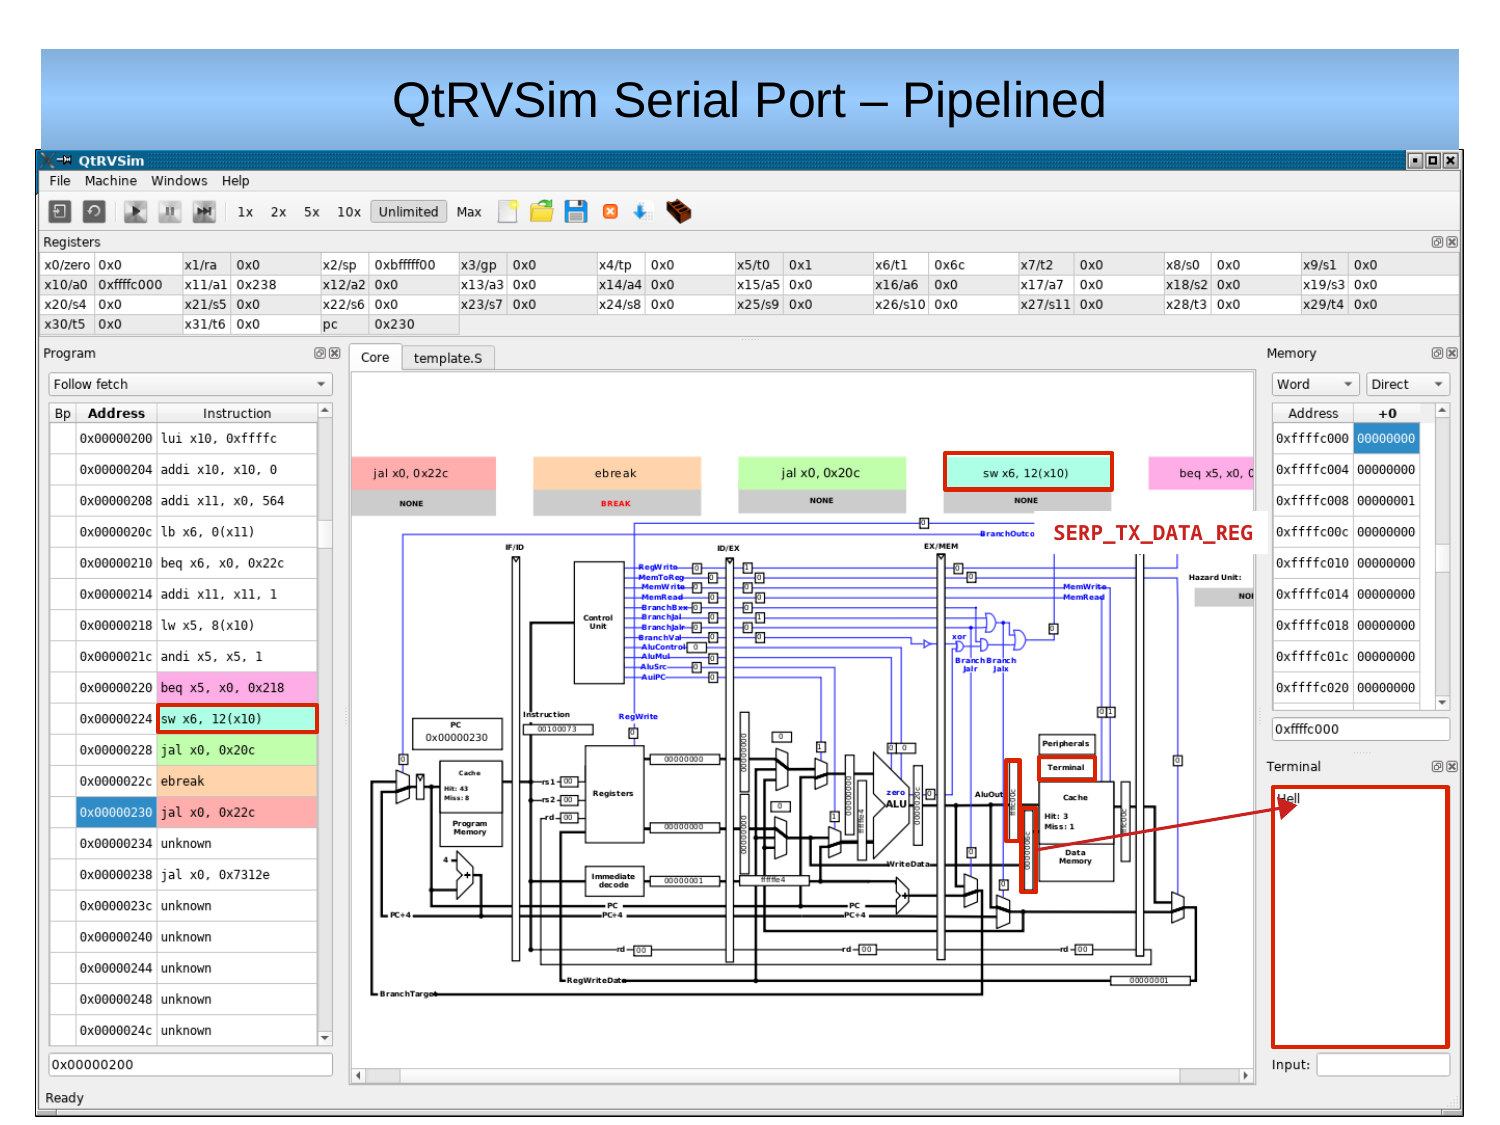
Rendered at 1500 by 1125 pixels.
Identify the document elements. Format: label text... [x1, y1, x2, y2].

picture [57, 157, 70, 162]
picture [35, 149, 1464, 1117]
picture [107, 156, 144, 165]
text_box SERP_TX_DATA_REG [1034, 511, 1268, 554]
title QtRVSim Serial Port – Pipelined [41, 49, 1459, 150]
picture [98, 157, 105, 165]
picture [79, 157, 94, 167]
